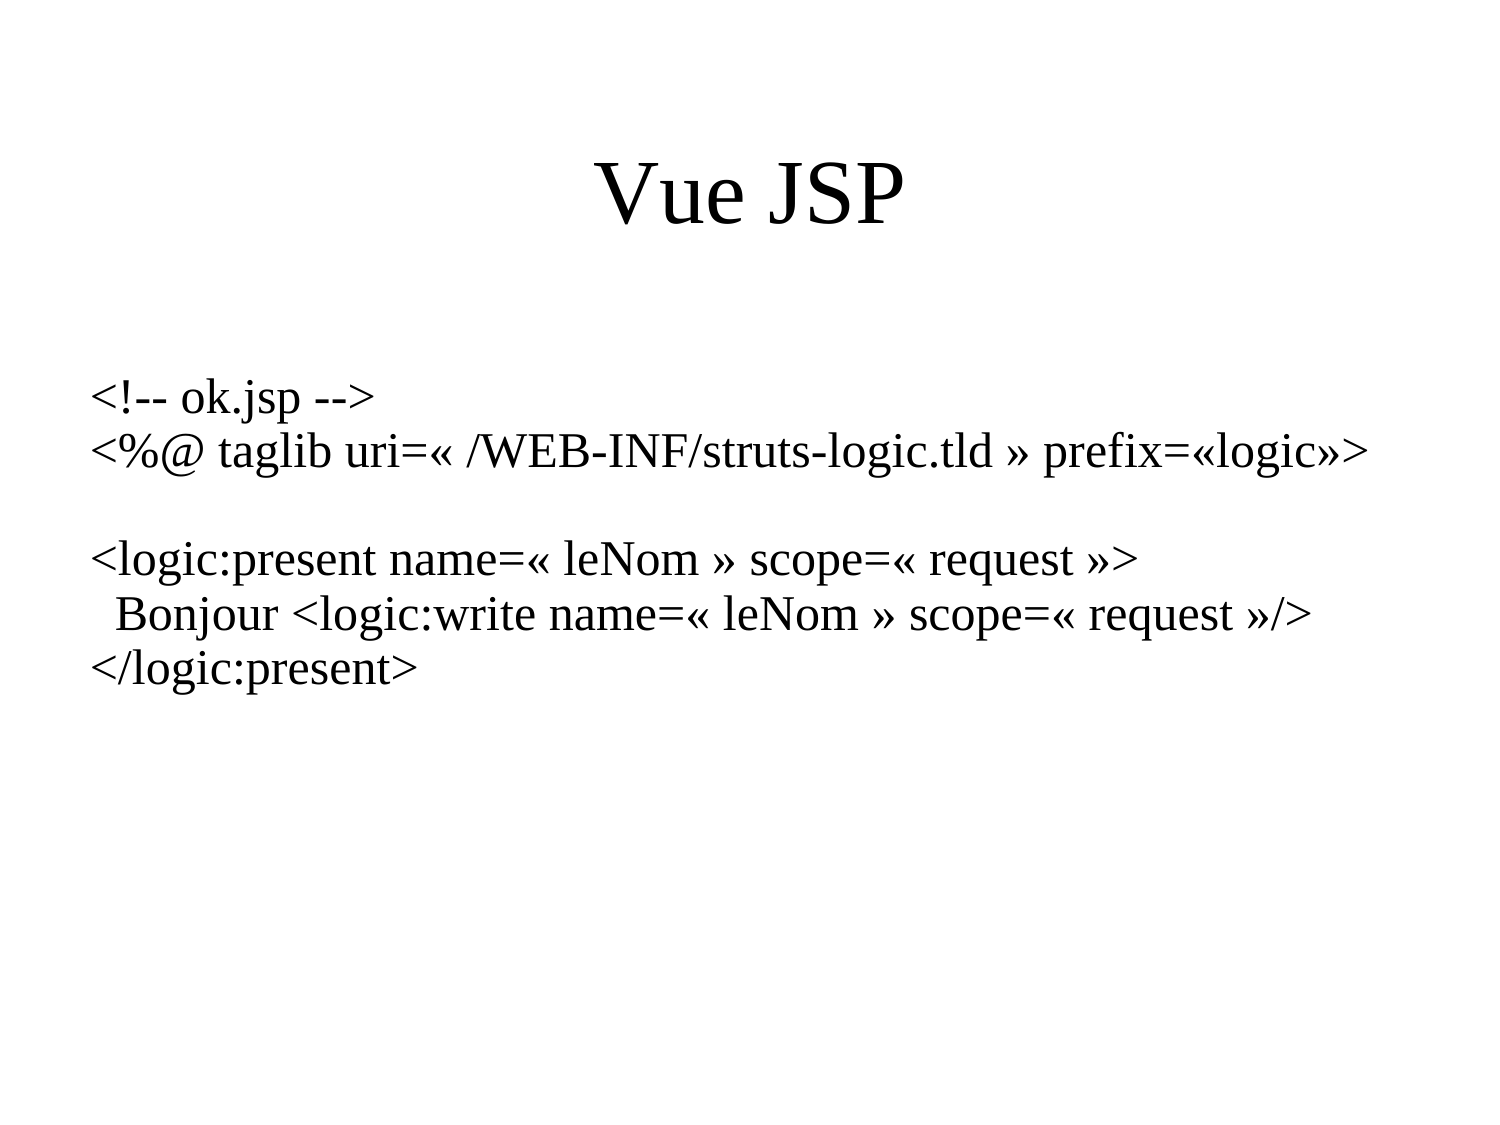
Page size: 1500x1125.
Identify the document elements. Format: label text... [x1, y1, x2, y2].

title Vue JSP [112, 99, 1388, 288]
text_box <!-- ok.jsp --> <%@ taglib uri=« /WEB-INF/struts-logic.tld » prefix=«logic»> <logic:present name=« leNom » scope=« request »> Bonjour <logic:write name=« leNom » scope=« request »/> </logic:present> [75, 362, 1382, 738]
